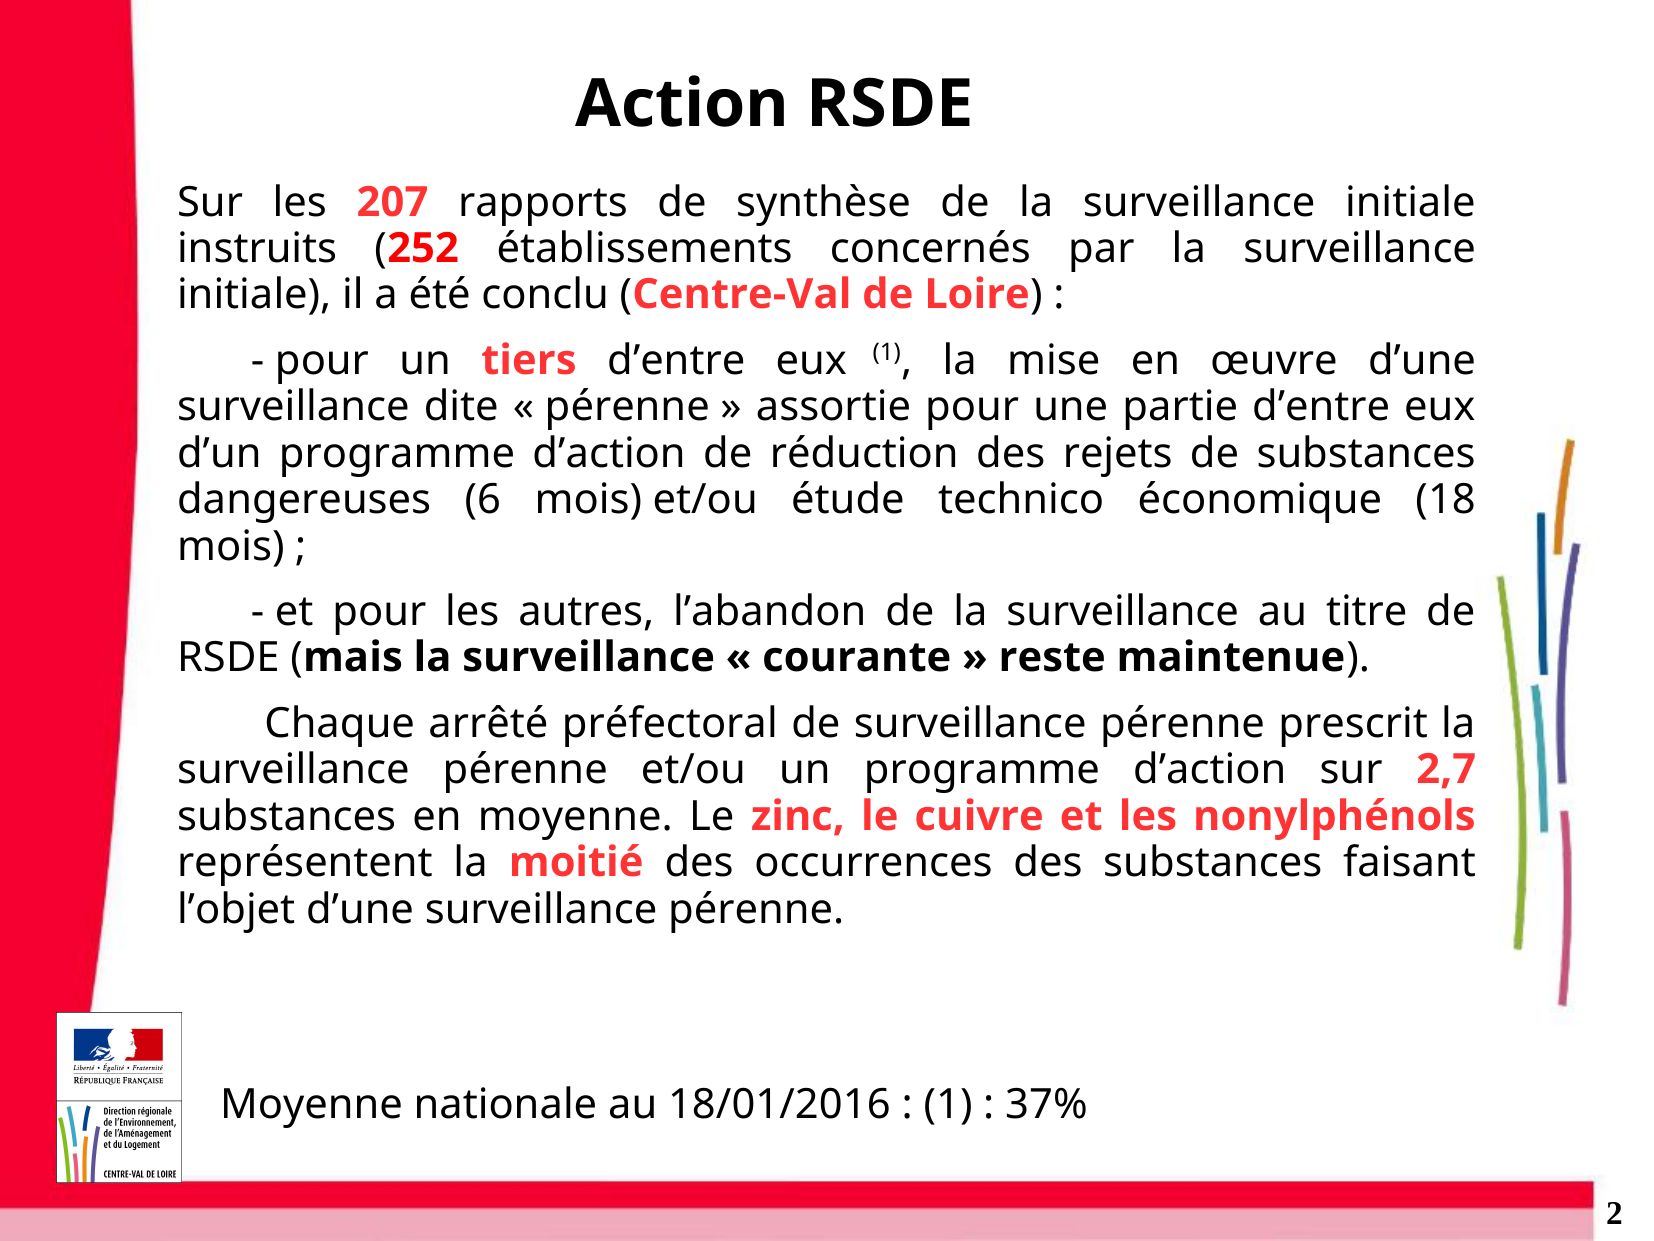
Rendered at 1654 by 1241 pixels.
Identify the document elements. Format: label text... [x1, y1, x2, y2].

text_box Sur les 207 rapports de synthèse de la surveillance initiale instruits (252 établissements concernés par la surveillance initiale), il a été conclu (Centre-Val de Loire) :  - pour un tiers d’entre eux (1), la mise en œuvre d’une surveillance dite « pérenne » assortie pour une partie d’entre eux d’un programme d’action de réduction des rejets de substances dangereuses (6 mois) et/ou étude technico économique (18 mois) ;  - et pour les autres, l’abandon de la surveillance au titre de RSDE (mais la surveillance « courante » reste maintenue).  Chaque arrêté préfectoral de surveillance pérenne prescrit la surveillance pérenne et/ou un programme d’action sur 2,7 substances en moyenne. Le zinc, le cuivre et les nonylphénols représentent la moitié des occurrences des substances faisant l’objet d’une surveillance pérenne. Moyenne nationale au 18/01/2016 : (1) : 37% 11 [177, 175, 1477, 1052]
picture [0, 0, 1653, 1241]
text_box Action RSDE [543, 58, 1007, 175]
